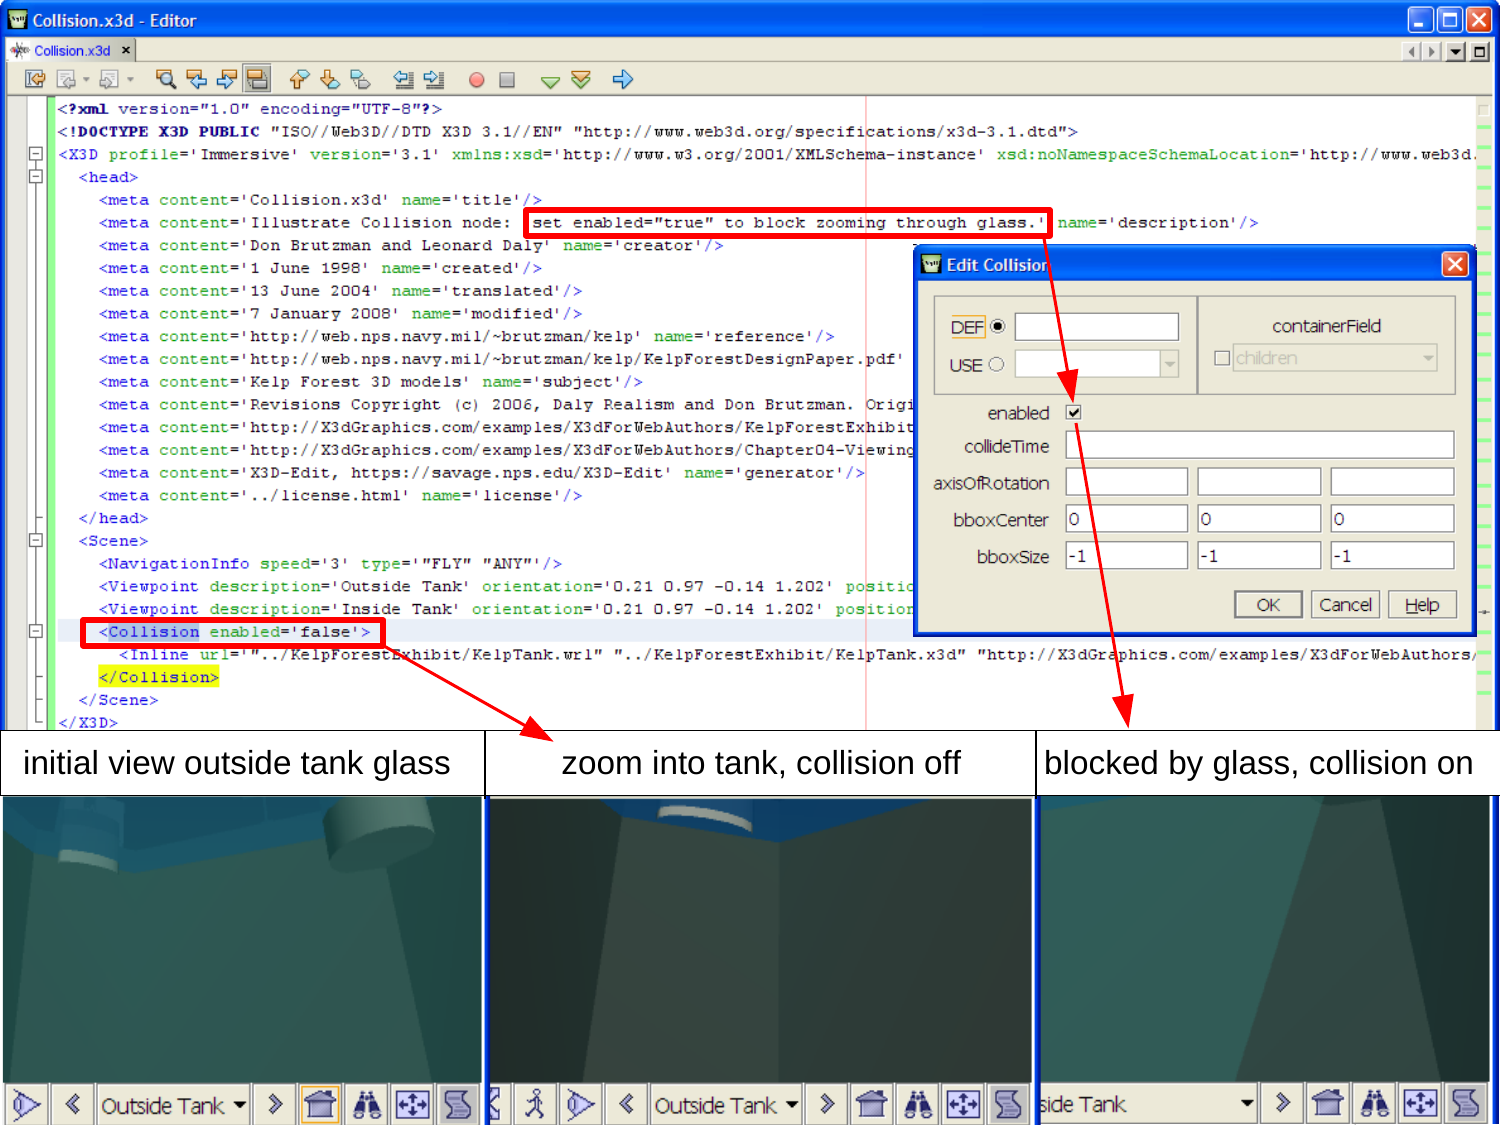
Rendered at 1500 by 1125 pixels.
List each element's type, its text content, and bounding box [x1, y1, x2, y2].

text_box initial view outside tank glass zoom into tank, collision off blocked by glass, collision on [0, 730, 484, 796]
text_box initial view outside tank glass zoom into tank, collision off blocked by glass, collision on [1037, 730, 1500, 796]
picture [2, 796, 1500, 1125]
picture [0, 0, 1500, 730]
text_box initial view outside tank glass zoom into tank, collision off blocked by glass, collision on [486, 730, 1035, 796]
picture [86, 623, 380, 643]
